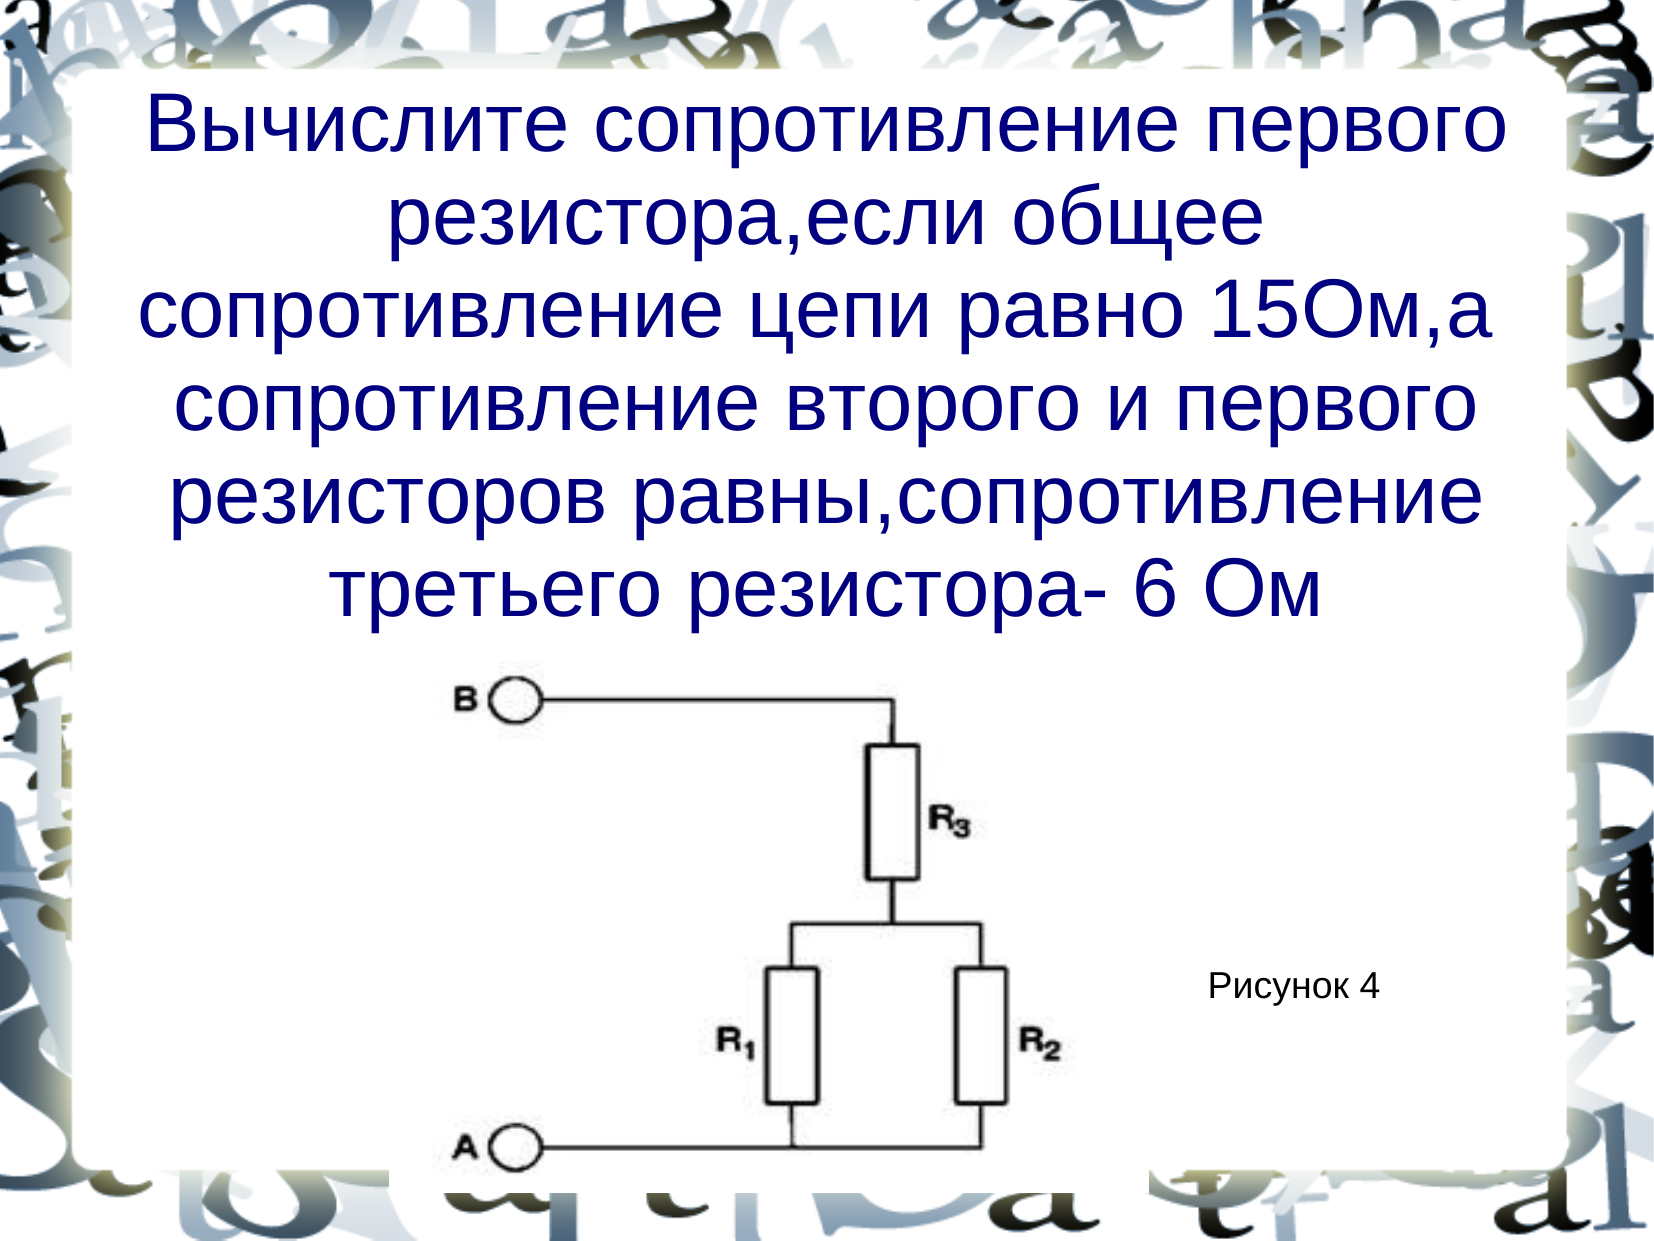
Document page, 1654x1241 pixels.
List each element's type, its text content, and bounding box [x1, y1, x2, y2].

text_box Рисунок 4 [1192, 956, 1395, 1014]
picture [0, 0, 1654, 1241]
title Вычислите сопротивление первого резистора,если общее сопротивление цепи равно 15Ом,а сопротивление второго и первого резисторов равны,сопротивление третьего резистора- 6 Ом [82, 76, 1571, 635]
